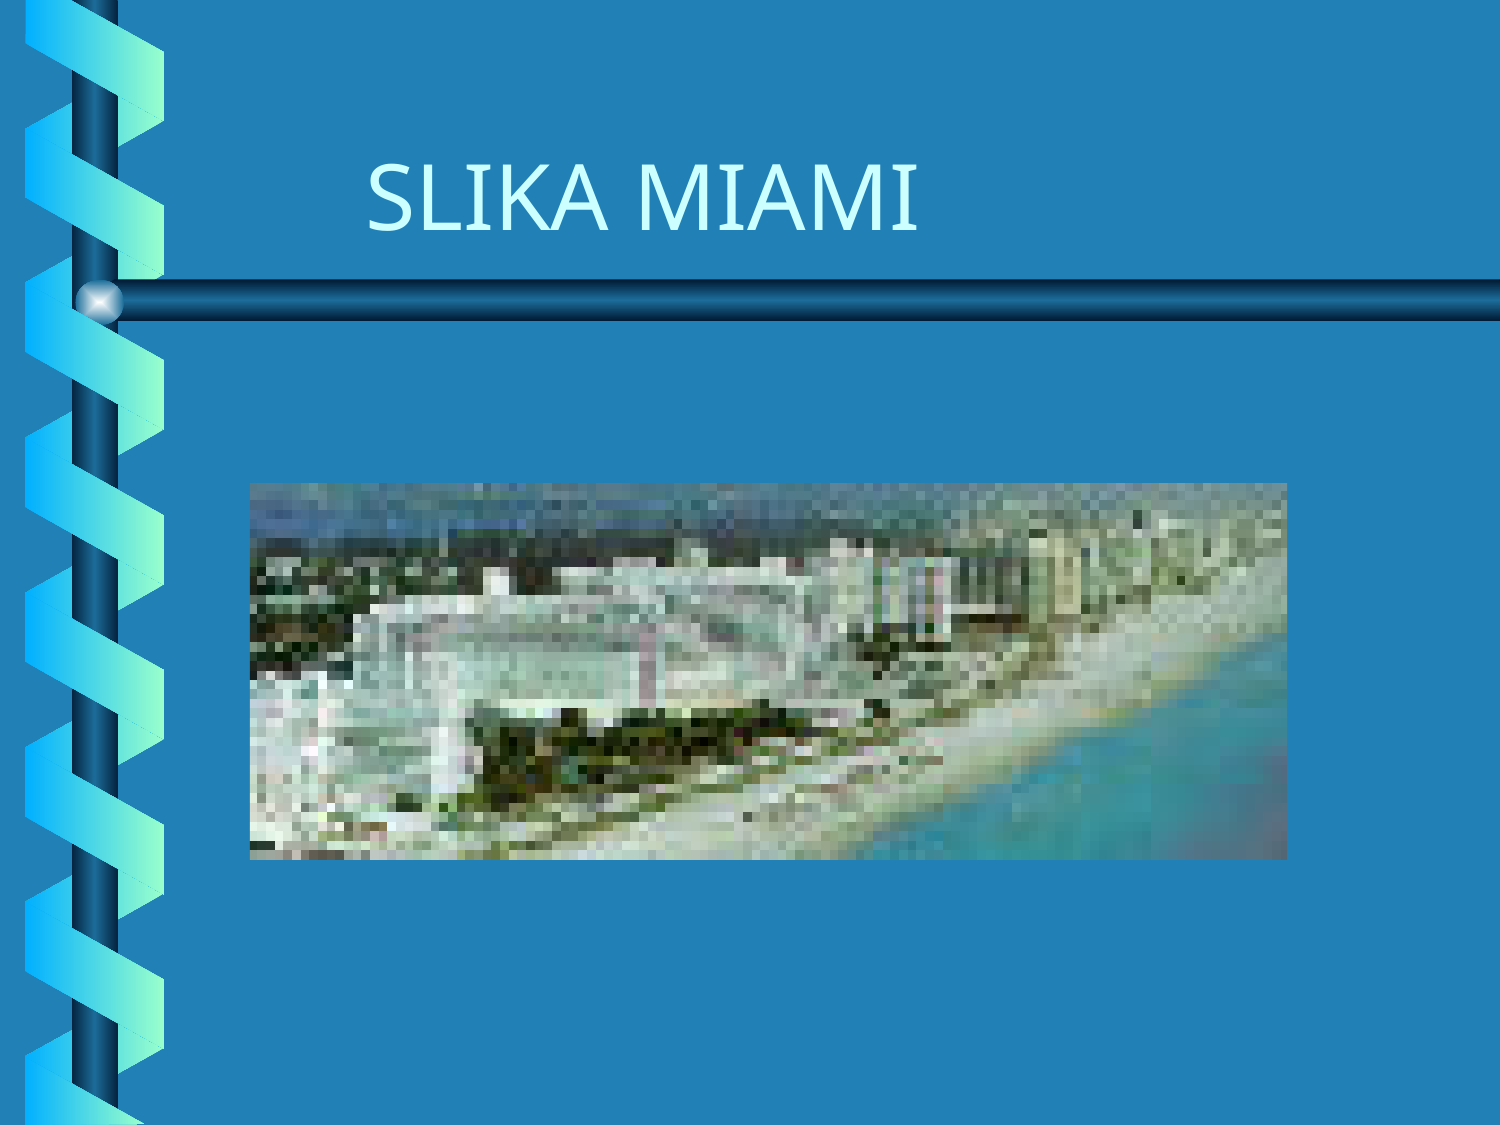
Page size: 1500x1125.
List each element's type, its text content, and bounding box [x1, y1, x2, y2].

title SLIKA MIAMI [200, 68, 1475, 257]
picture [249, 483, 1288, 861]
